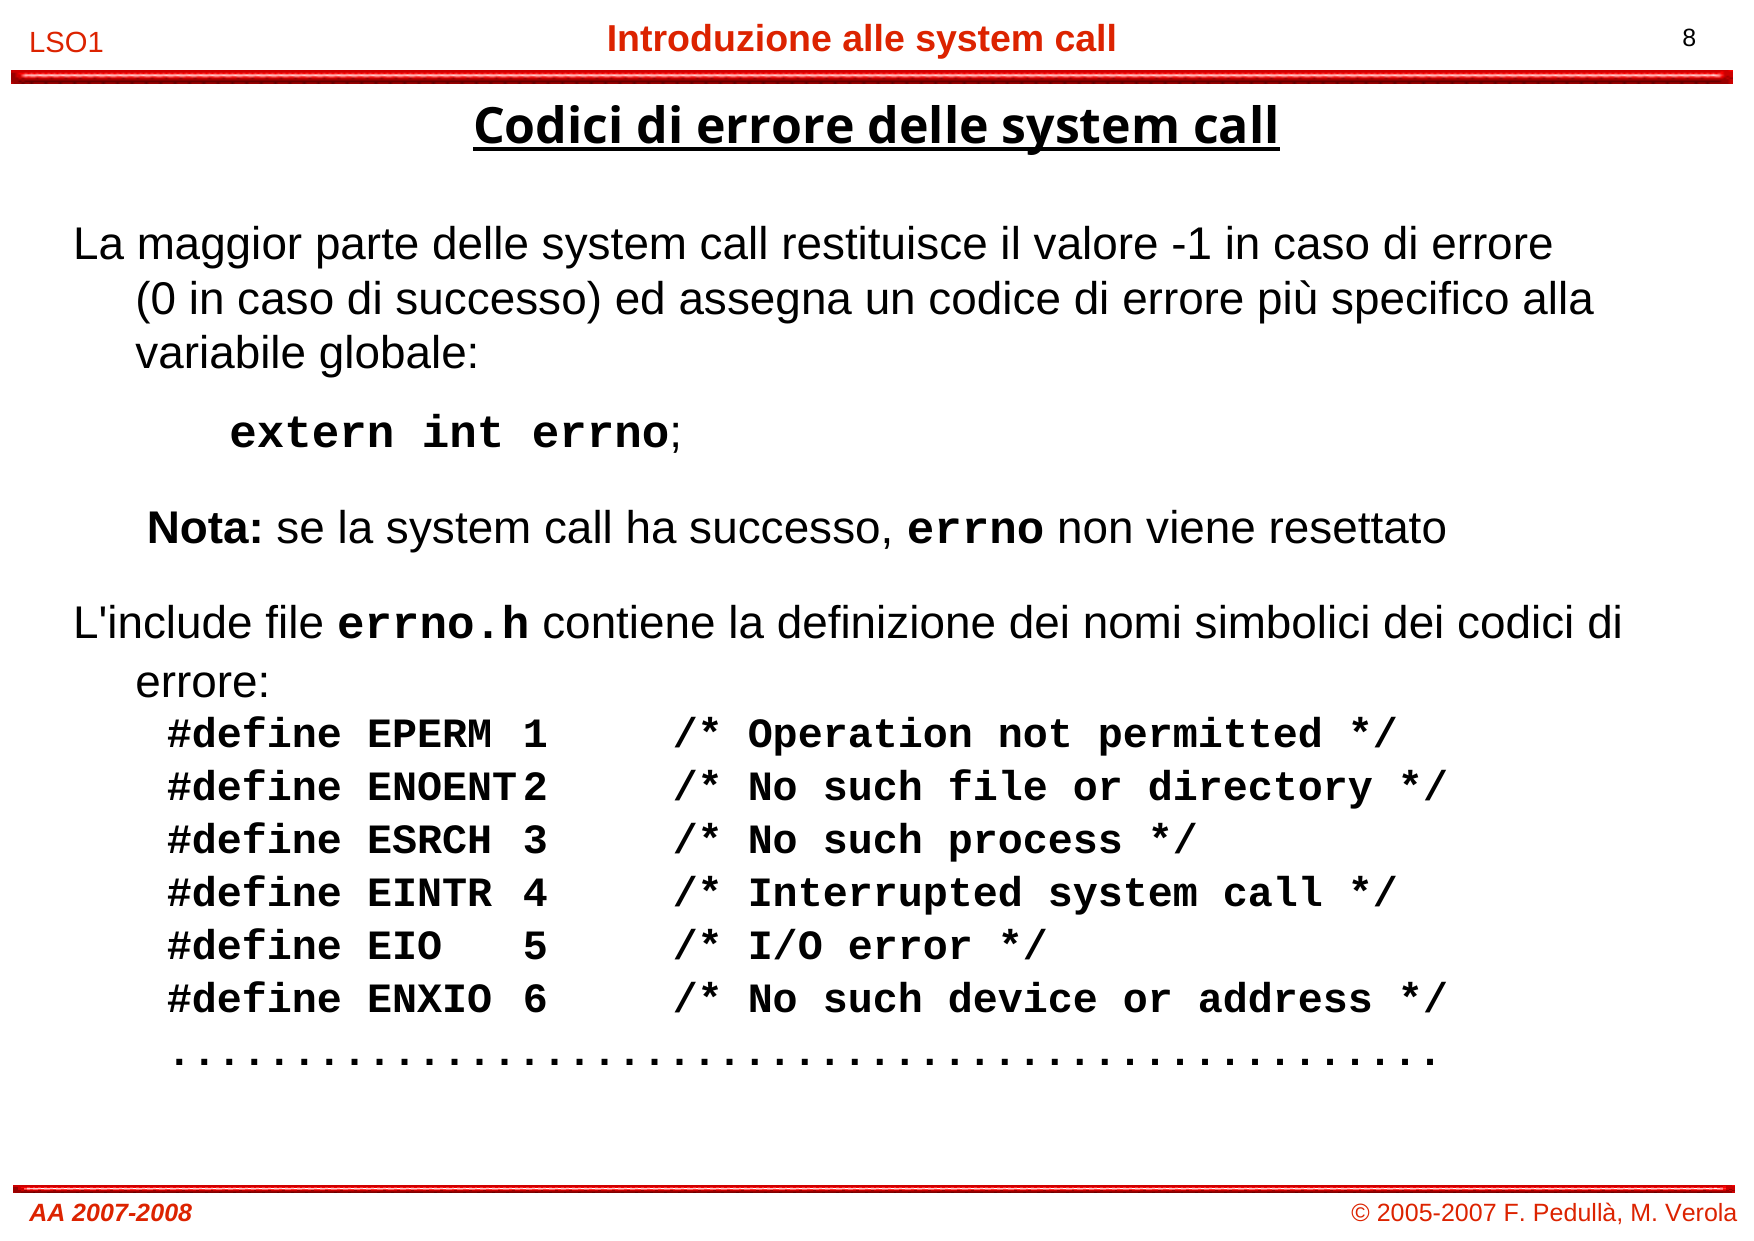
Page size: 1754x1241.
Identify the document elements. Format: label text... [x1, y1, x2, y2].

picture [13, 1185, 1735, 1193]
title Codici di errore delle system call [410, 78, 1343, 174]
picture [11, 70, 1733, 84]
list La maggior parte delle system call restituisce il valore -1 in caso di errore (0 in caso di successo) ed assegna un codice di errore più specifico alla variabile globale: extern int errno; Nota: se la system call ha successo, errno non viene resettato L'include file errno.h contiene la definizione dei nomi simbolici dei codici di errore: #define EPERM 1 /* Operation not permitted */ #define ENOENT 2 /* No such file or directory */ #define ESRCH 3 /* No such process */ #define EINTR 4 /* Interrupted system call */ #define EIO 5 /* I/O error */ #define ENXIO 6 /* No such device or address */ ................................................... [58, 206, 1696, 1143]
